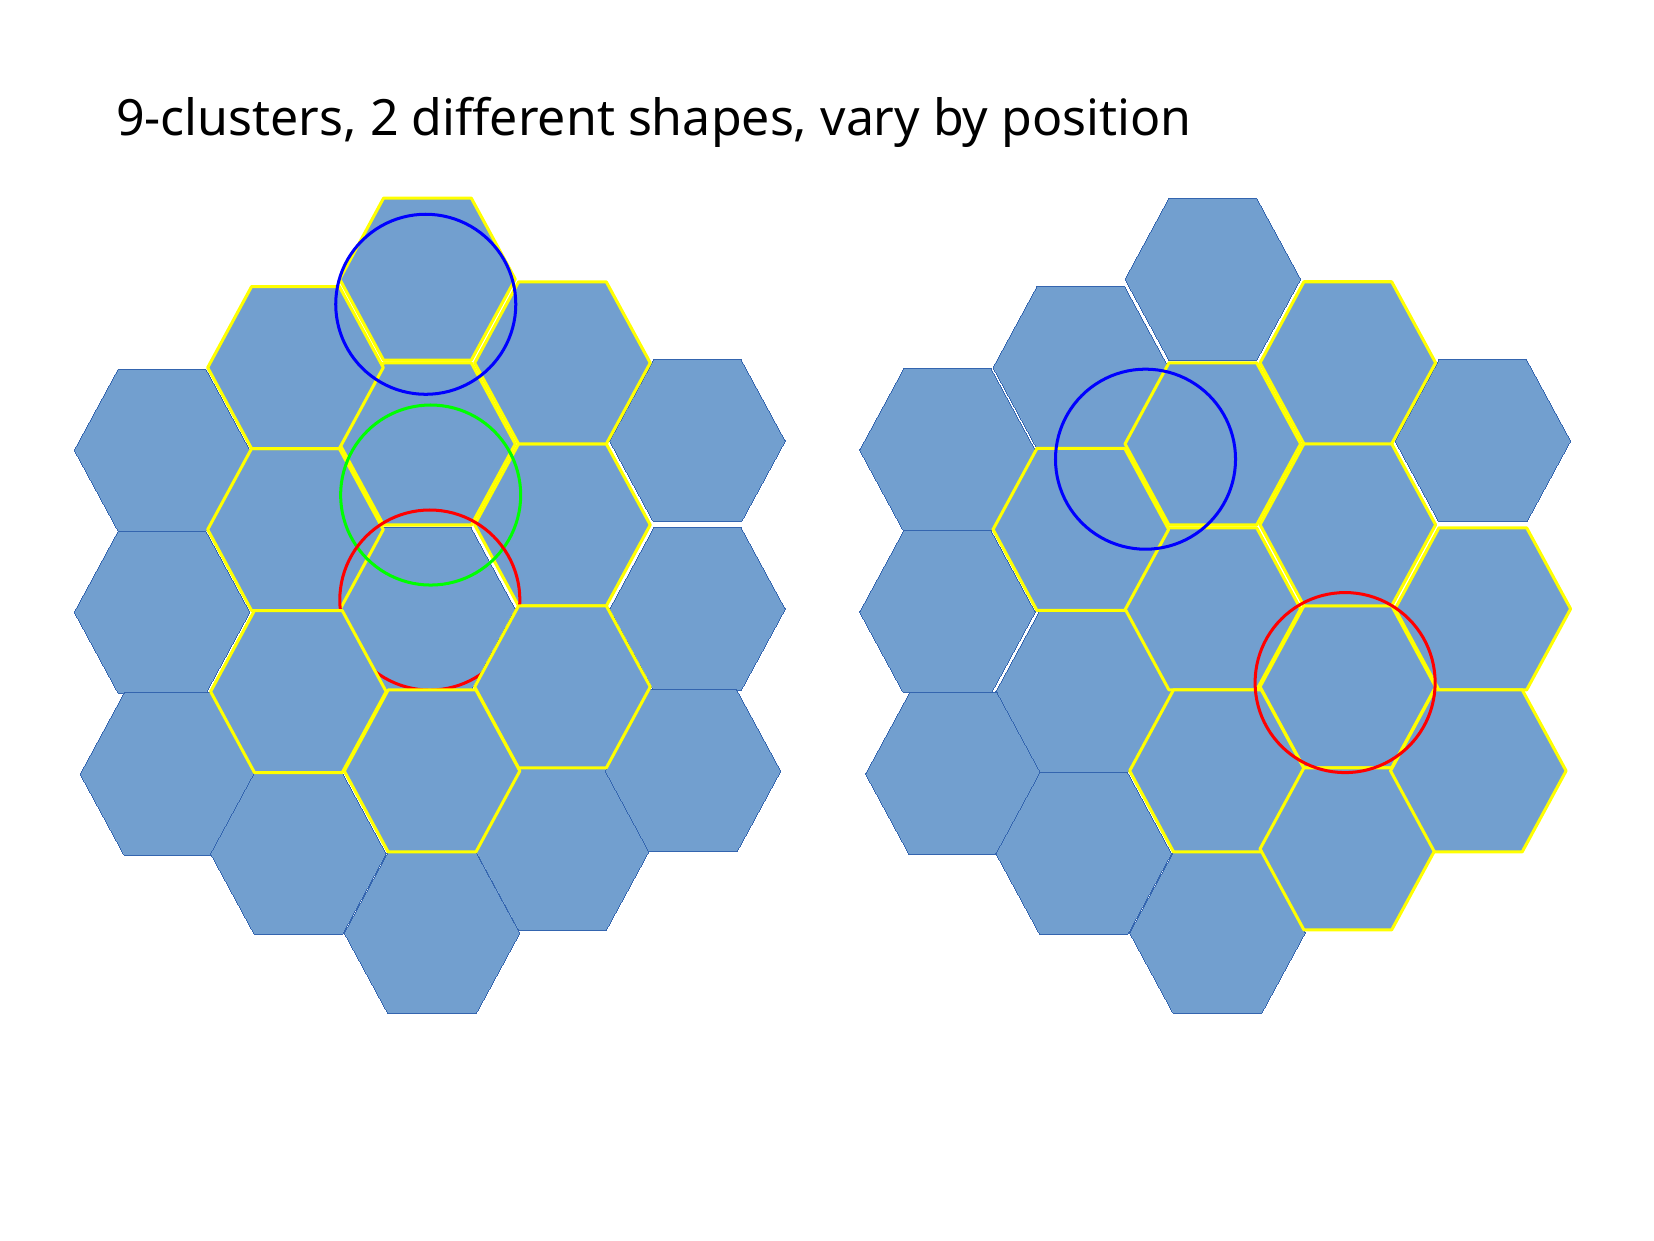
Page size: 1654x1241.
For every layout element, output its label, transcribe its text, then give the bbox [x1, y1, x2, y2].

text_box [474, 524, 500, 557]
text_box [360, 527, 489, 583]
text_box [477, 458, 519, 544]
text_box [74, 281, 786, 1014]
text_box [1058, 371, 1234, 547]
text_box [1125, 198, 1301, 361]
text_box [859, 286, 1571, 1014]
text_box 9-clusters, 2 different shapes, vary by position [101, 75, 1237, 160]
text_box [474, 292, 514, 373]
text_box [361, 198, 498, 246]
text_box [338, 287, 478, 392]
text_box [341, 216, 512, 361]
text_box [1257, 595, 1433, 771]
text_box [1260, 281, 1571, 604]
text_box [343, 407, 509, 543]
text_box [383, 512, 473, 526]
